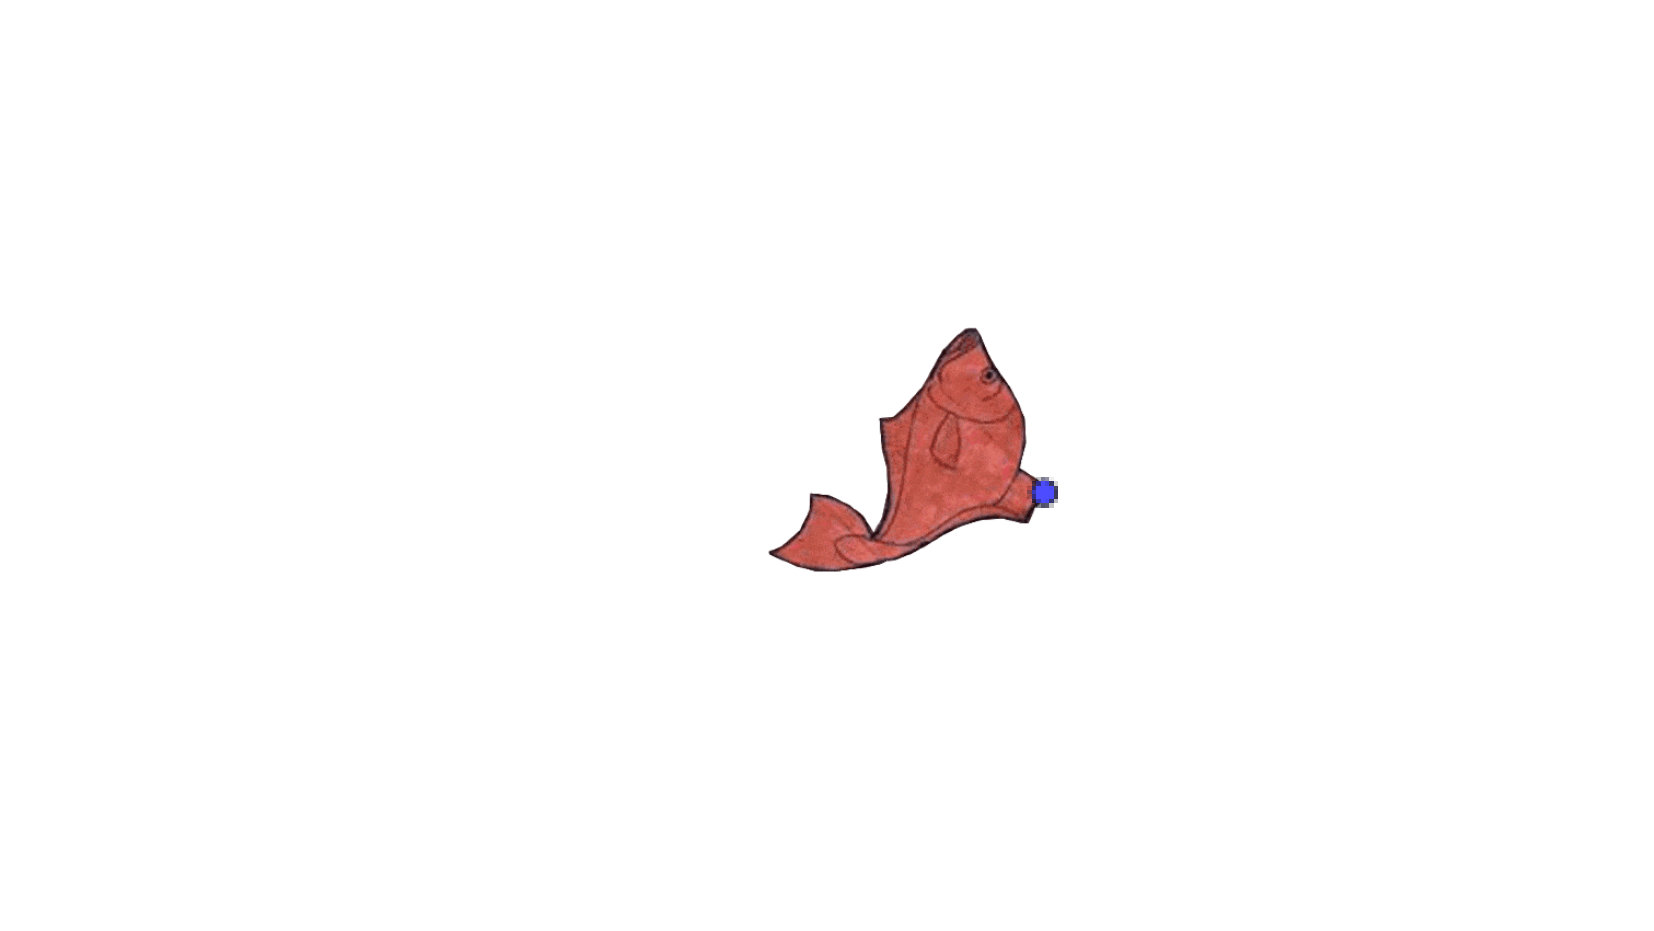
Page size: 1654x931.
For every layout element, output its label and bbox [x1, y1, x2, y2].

picture [177, 94, 1573, 931]
